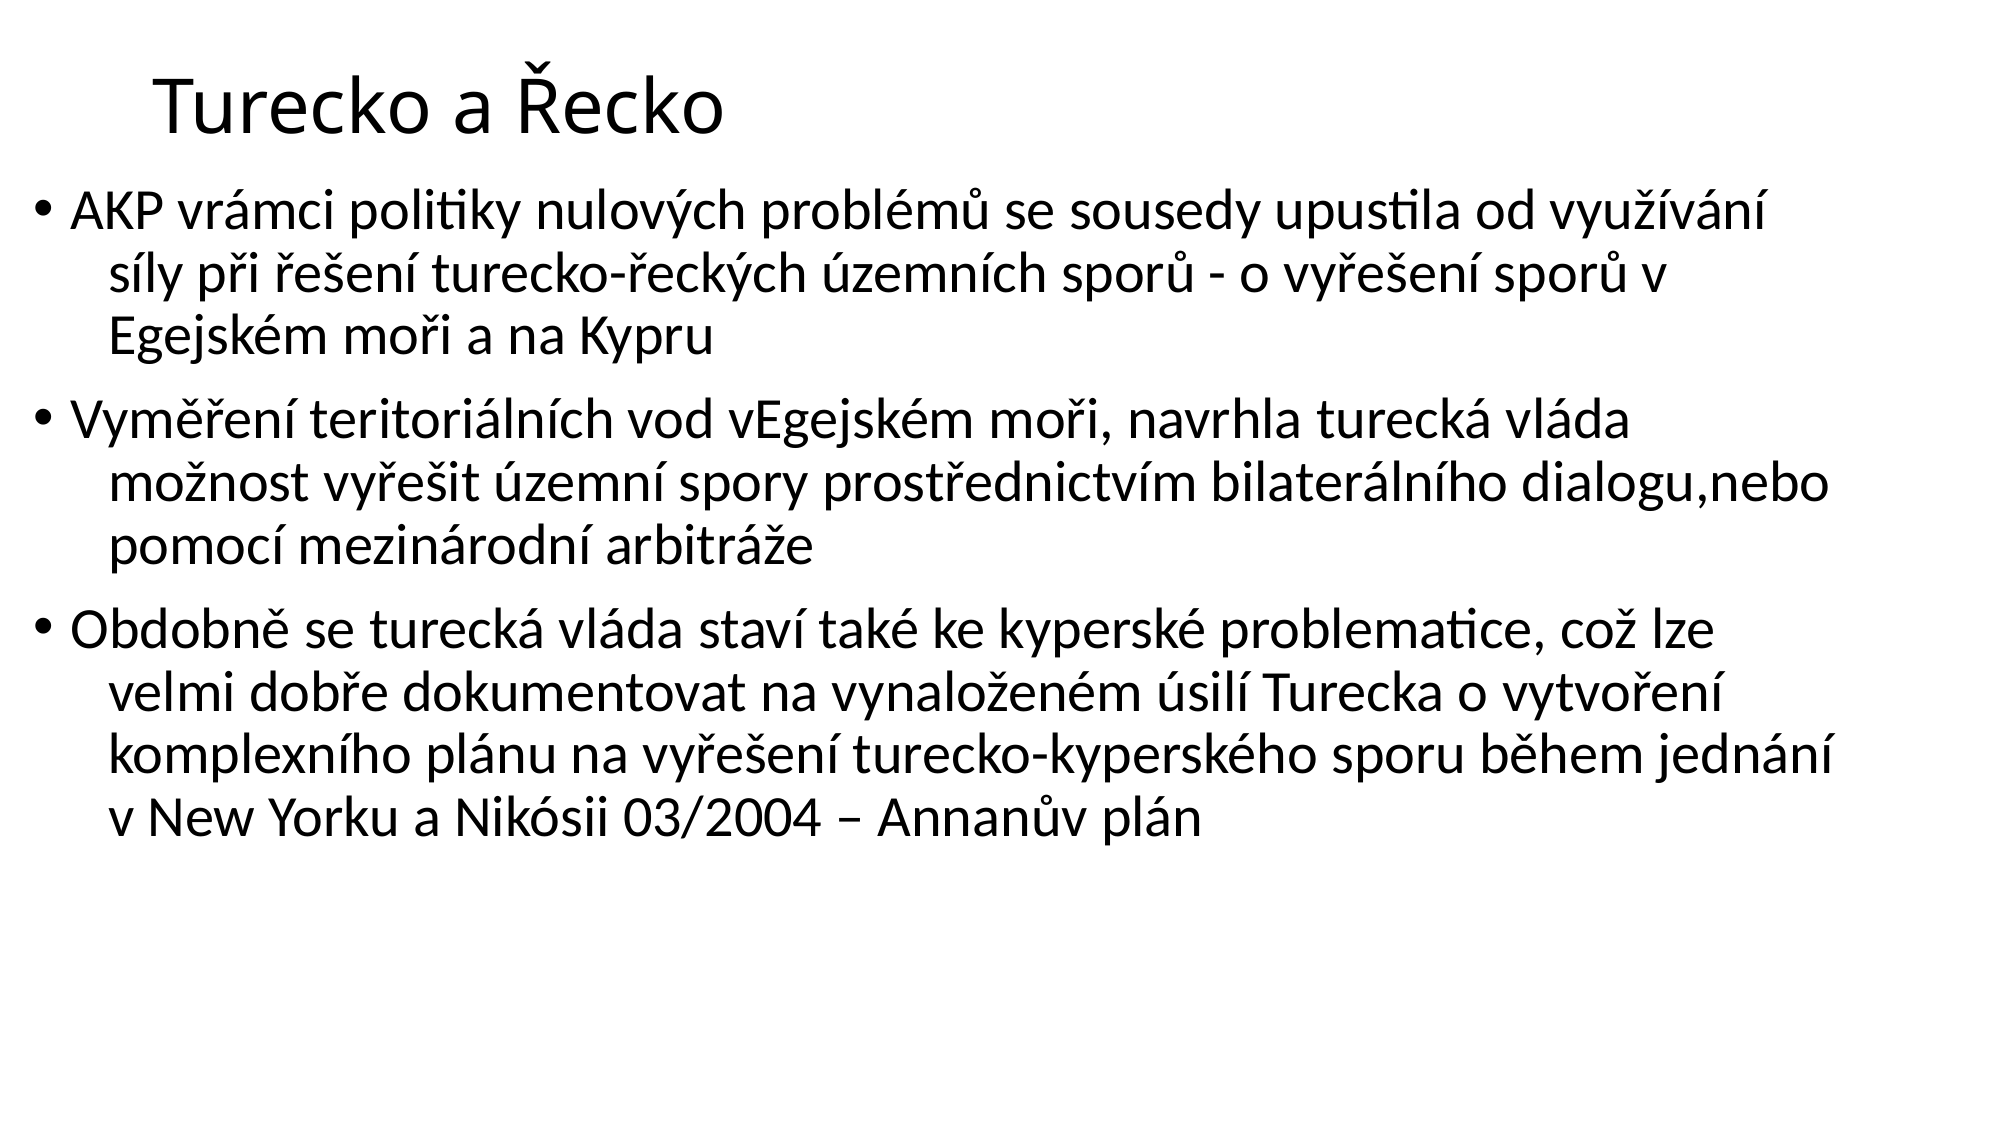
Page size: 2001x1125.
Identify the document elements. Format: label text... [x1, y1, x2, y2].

title Turecko a Řecko [137, 59, 1863, 158]
list AKP vrámci politiky nulových problémů se sousedy upustila od využívání síly při řešení turecko-řeckých územních sporů - o vyřešení sporů v Egejském moři a na Kypru Vyměření teritoriálních vod vEgejském moři, navrhla turecká vláda možnost vyřešit územní spory prostřednictvím bilaterálního dialogu,nebo pomocí mezinárodní arbitráže Obdobně se turecká vláda staví také ke kyperské problematice, což lze velmi dobře dokumentovat na vynaloženém úsilí Turecka o vytvoření komplexního plánu na vyřešení turecko-kyperského sporu během jednání v New Yorku a Nikósii 03/2004 – Annanův plán [18, 171, 1863, 1125]
